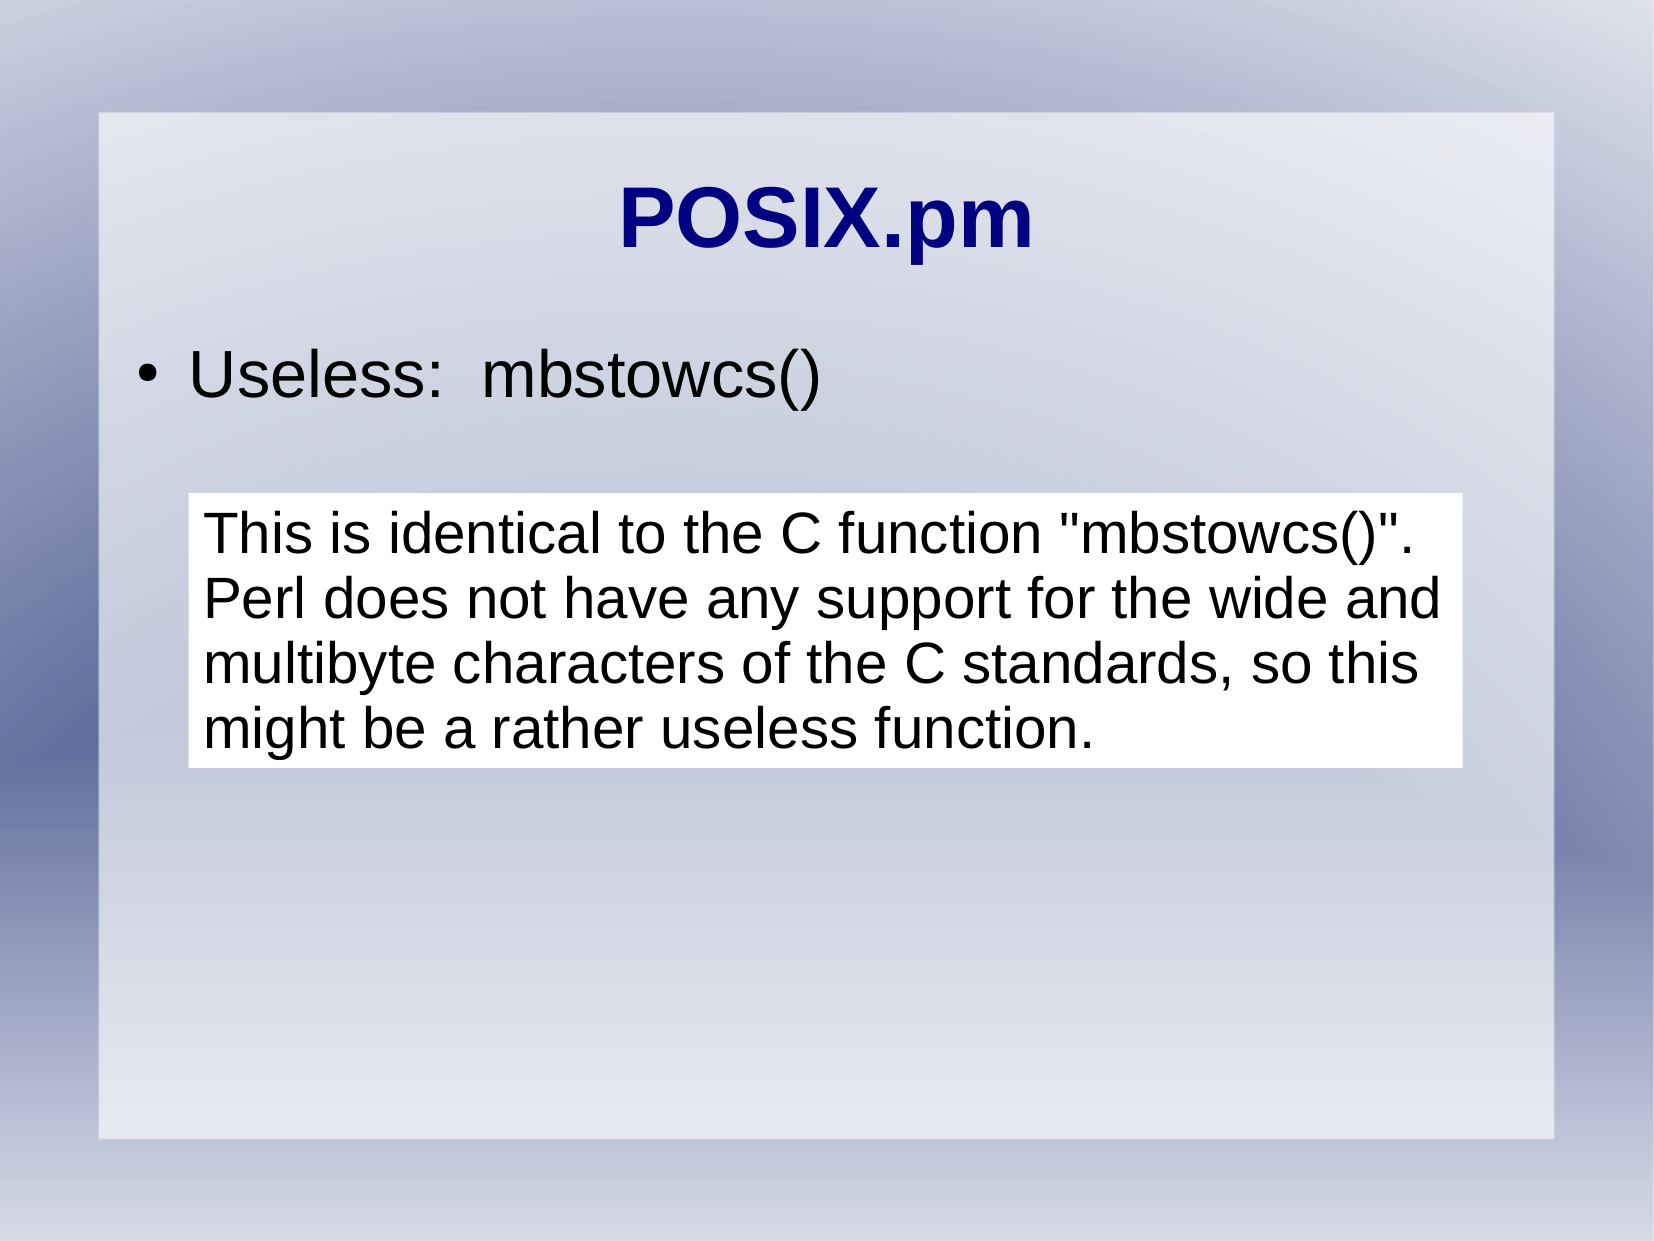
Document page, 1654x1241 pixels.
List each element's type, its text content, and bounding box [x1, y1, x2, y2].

picture [0, 0, 1654, 1241]
title POSIX.pm [118, 114, 1536, 322]
text_box This is identical to the C function "mbstowcs()". Perl does not have any support for the wide and multibyte characters of the C standards, so this might be a rather useless function. [188, 493, 1463, 768]
list Useless: mbstowcs() [118, 336, 1506, 1156]
